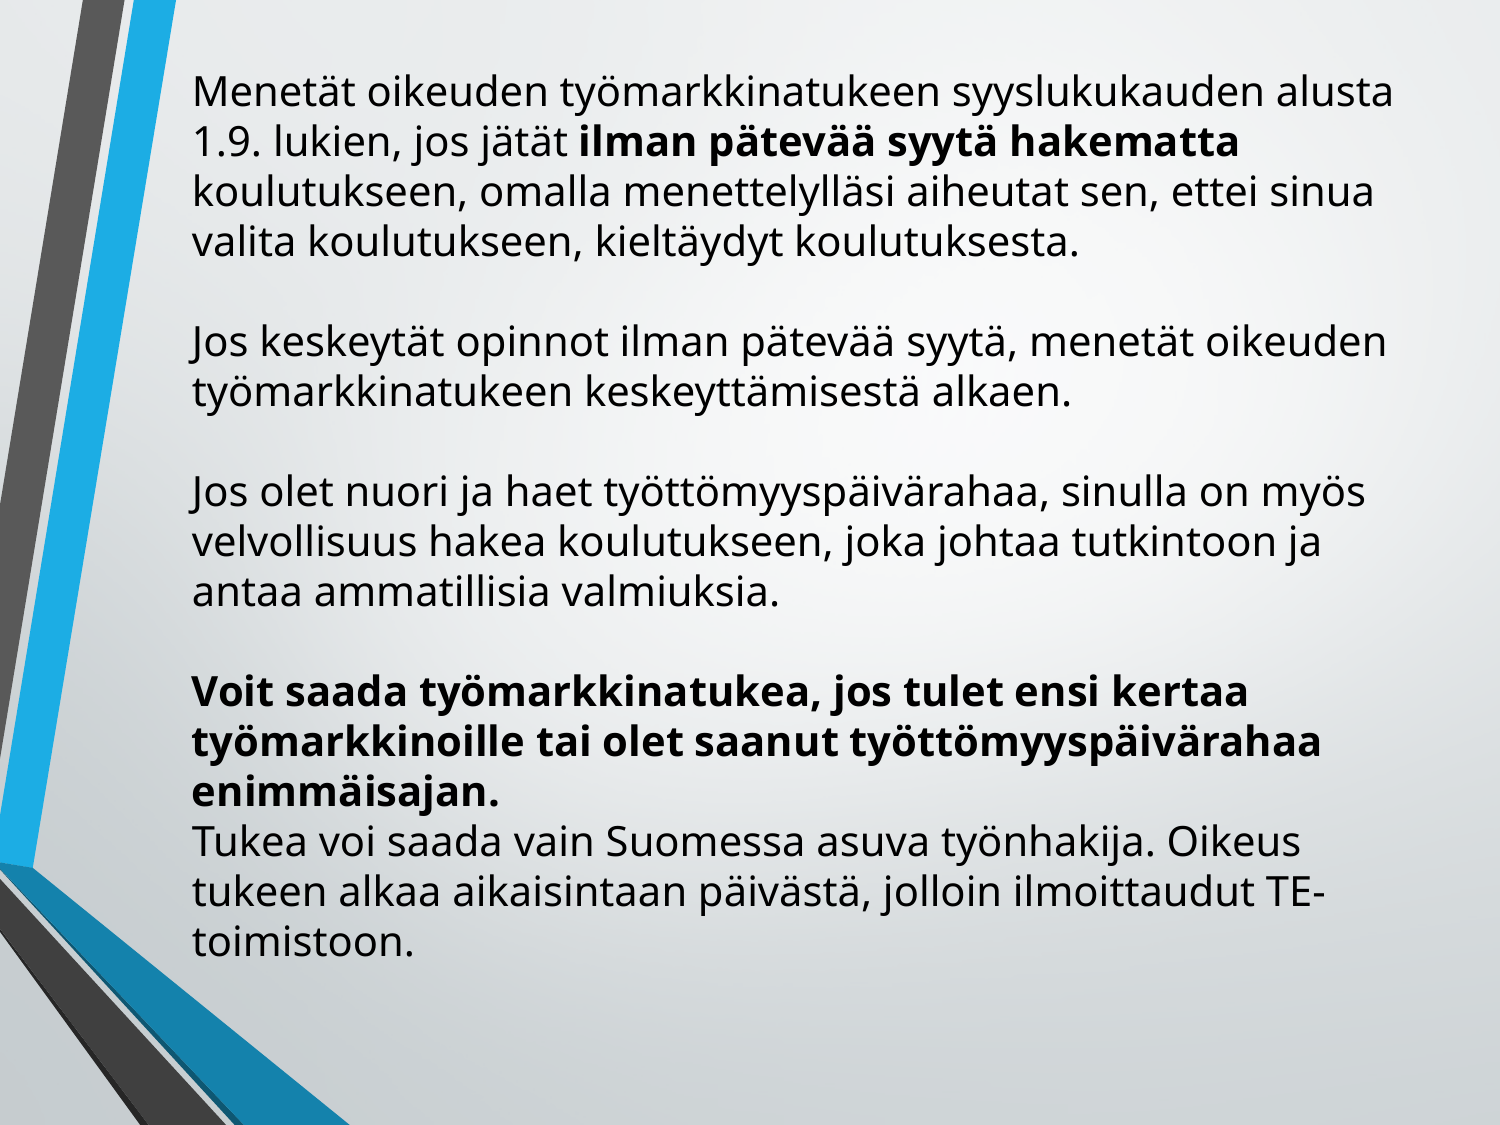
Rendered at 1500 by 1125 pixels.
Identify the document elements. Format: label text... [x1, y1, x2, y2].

text_box Menetät oikeuden työmarkkinatukeen syyslukukauden alusta 1.9. lukien, jos jätät ilman pätevää syytä hakematta koulutukseen, omalla menettelylläsi aiheutat sen, ettei sinua valita koulutukseen, kieltäydyt koulutuksesta. Jos keskeytät opinnot ilman pätevää syytä, menetät oikeuden työmarkkinatukeen keskeyttämisestä alkaen.​​ Jos olet nuori ja haet työttömyyspäivärahaa, sinulla on myös velvollisuus hakea koulutukseen, joka johtaa tutkintoon ja antaa ammatillisia valmiuksia. ​ ​ Voit saada työmarkkinatukea, jos tulet ensi kertaa työmarkkinoille tai olet saanut työttömyyspäivärahaa enimmäisajan.​ Tukea voi saada vain Suomessa asuva työnhakija. Oikeus tukeen alkaa aikaisintaan päivästä, jolloin ilmoittaudut TE-toimistoon. [176, 56, 1430, 880]
